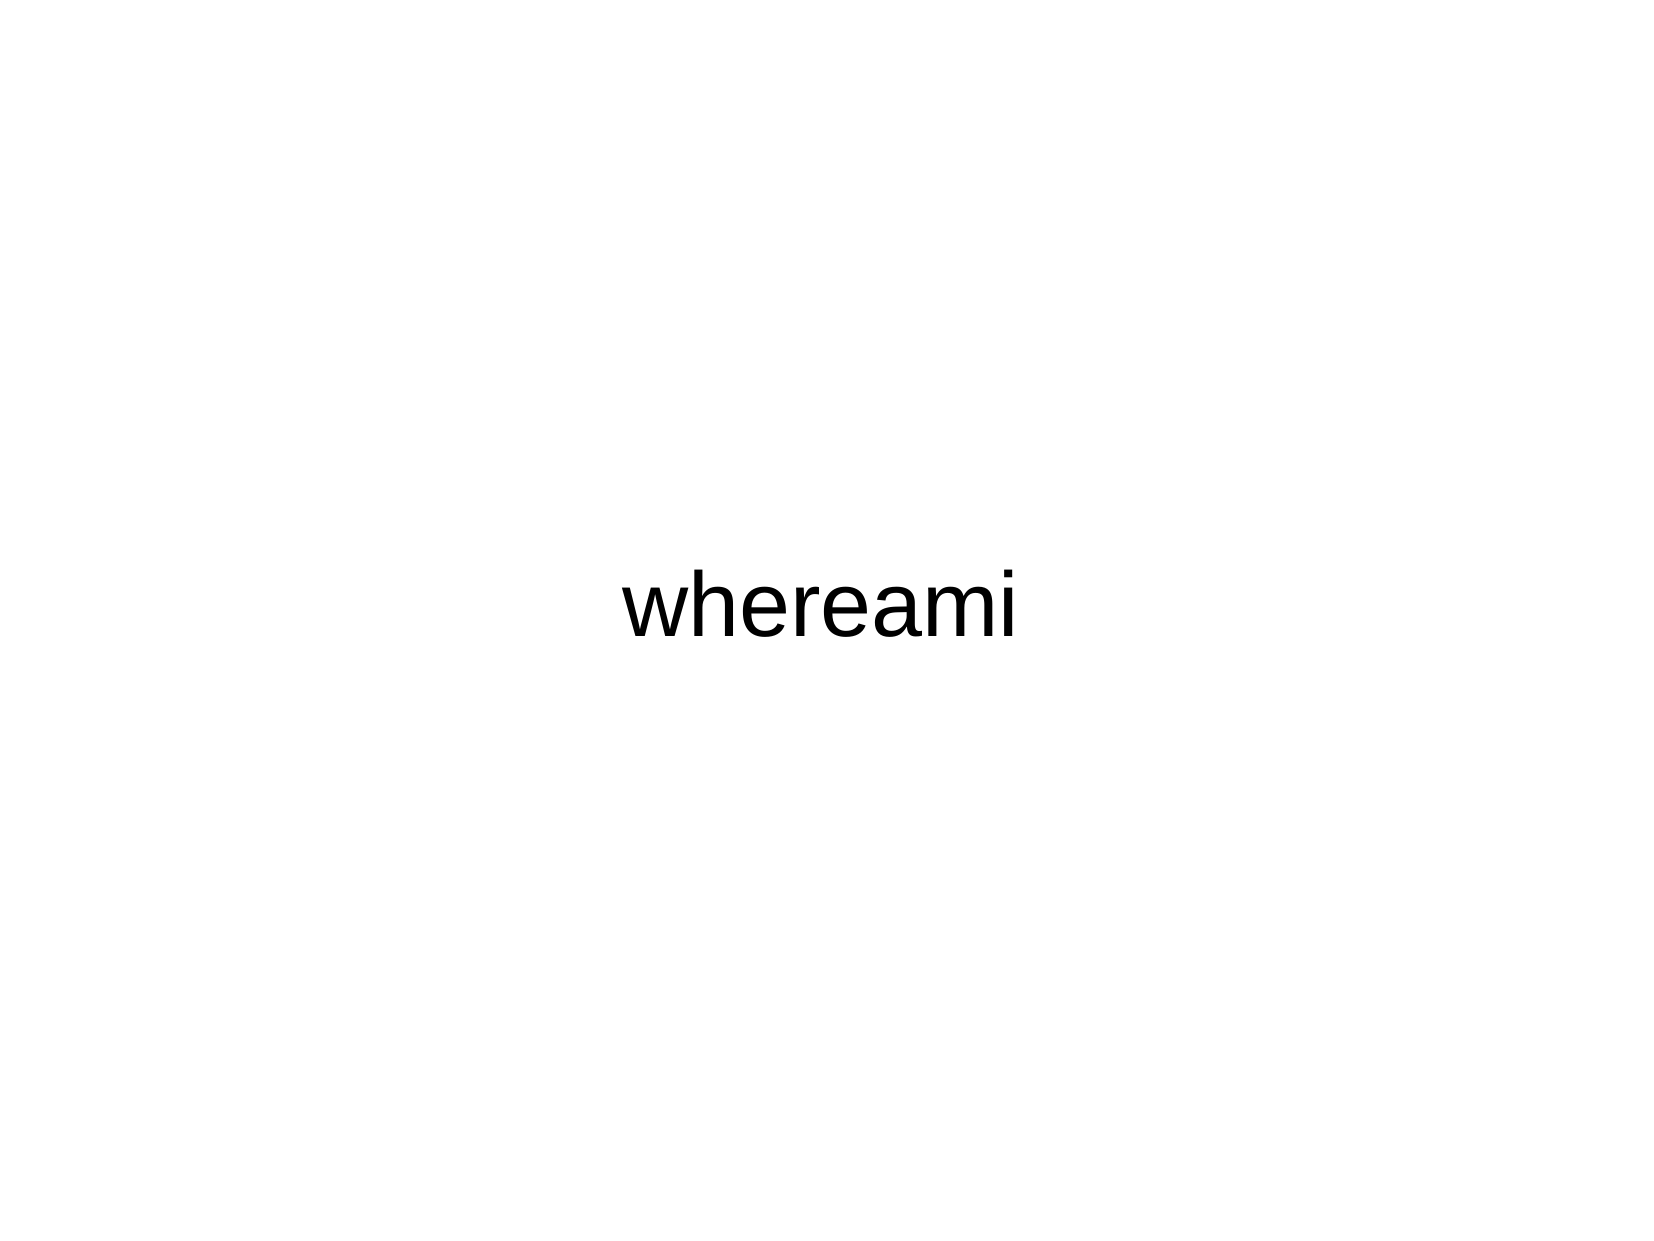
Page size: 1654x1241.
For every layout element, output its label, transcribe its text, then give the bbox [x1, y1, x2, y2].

title whereami [76, 501, 1565, 709]
